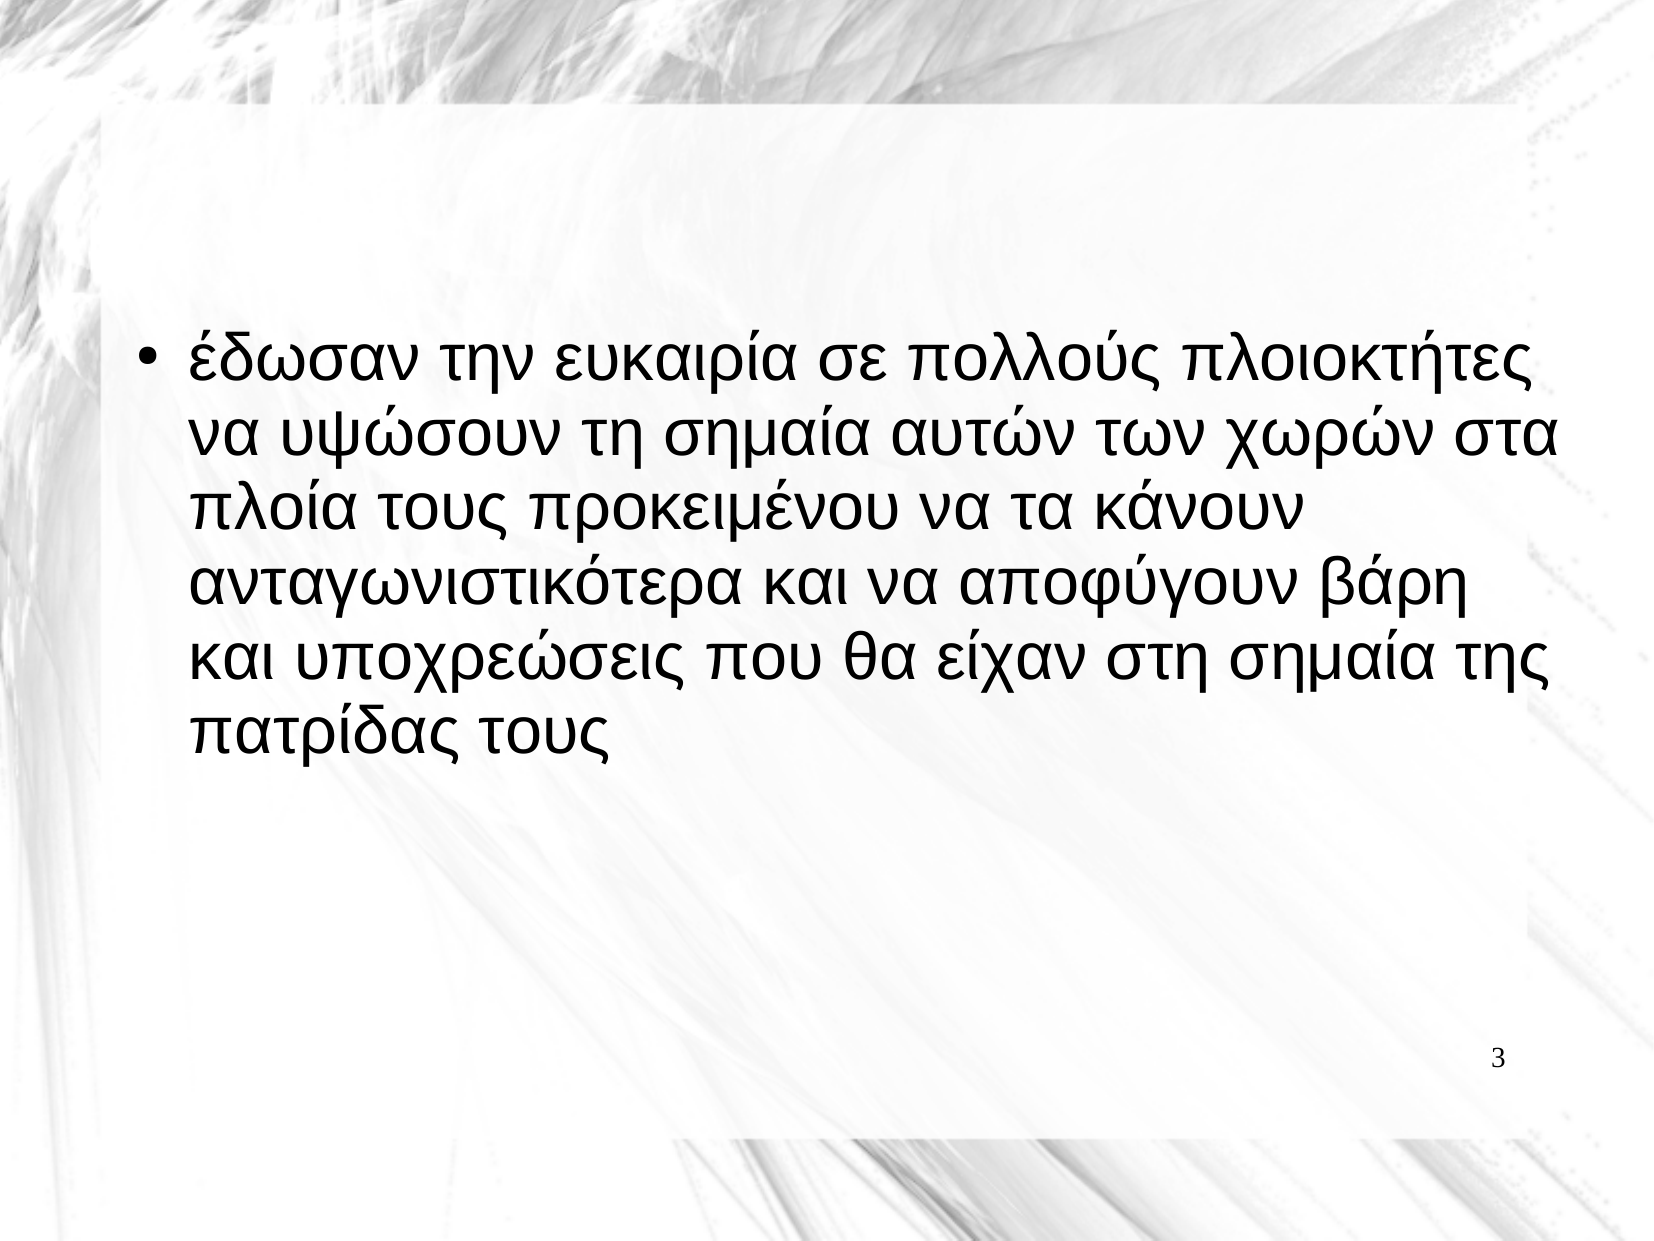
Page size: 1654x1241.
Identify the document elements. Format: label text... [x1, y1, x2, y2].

picture [0, 0, 1654, 1241]
list έδωσαν την ευκαιρία σε πολλούς πλοιοκτήτες να υψώσουν τη σημαία αυτών των χωρών στα πλοία τους προκειμένου να τα κάνουν ανταγωνιστικότερα και να αποφύγουν βάρη και υποχρεώσεις που θα είχαν στη σημαία της πατρίδας τους [118, 319, 1571, 945]
